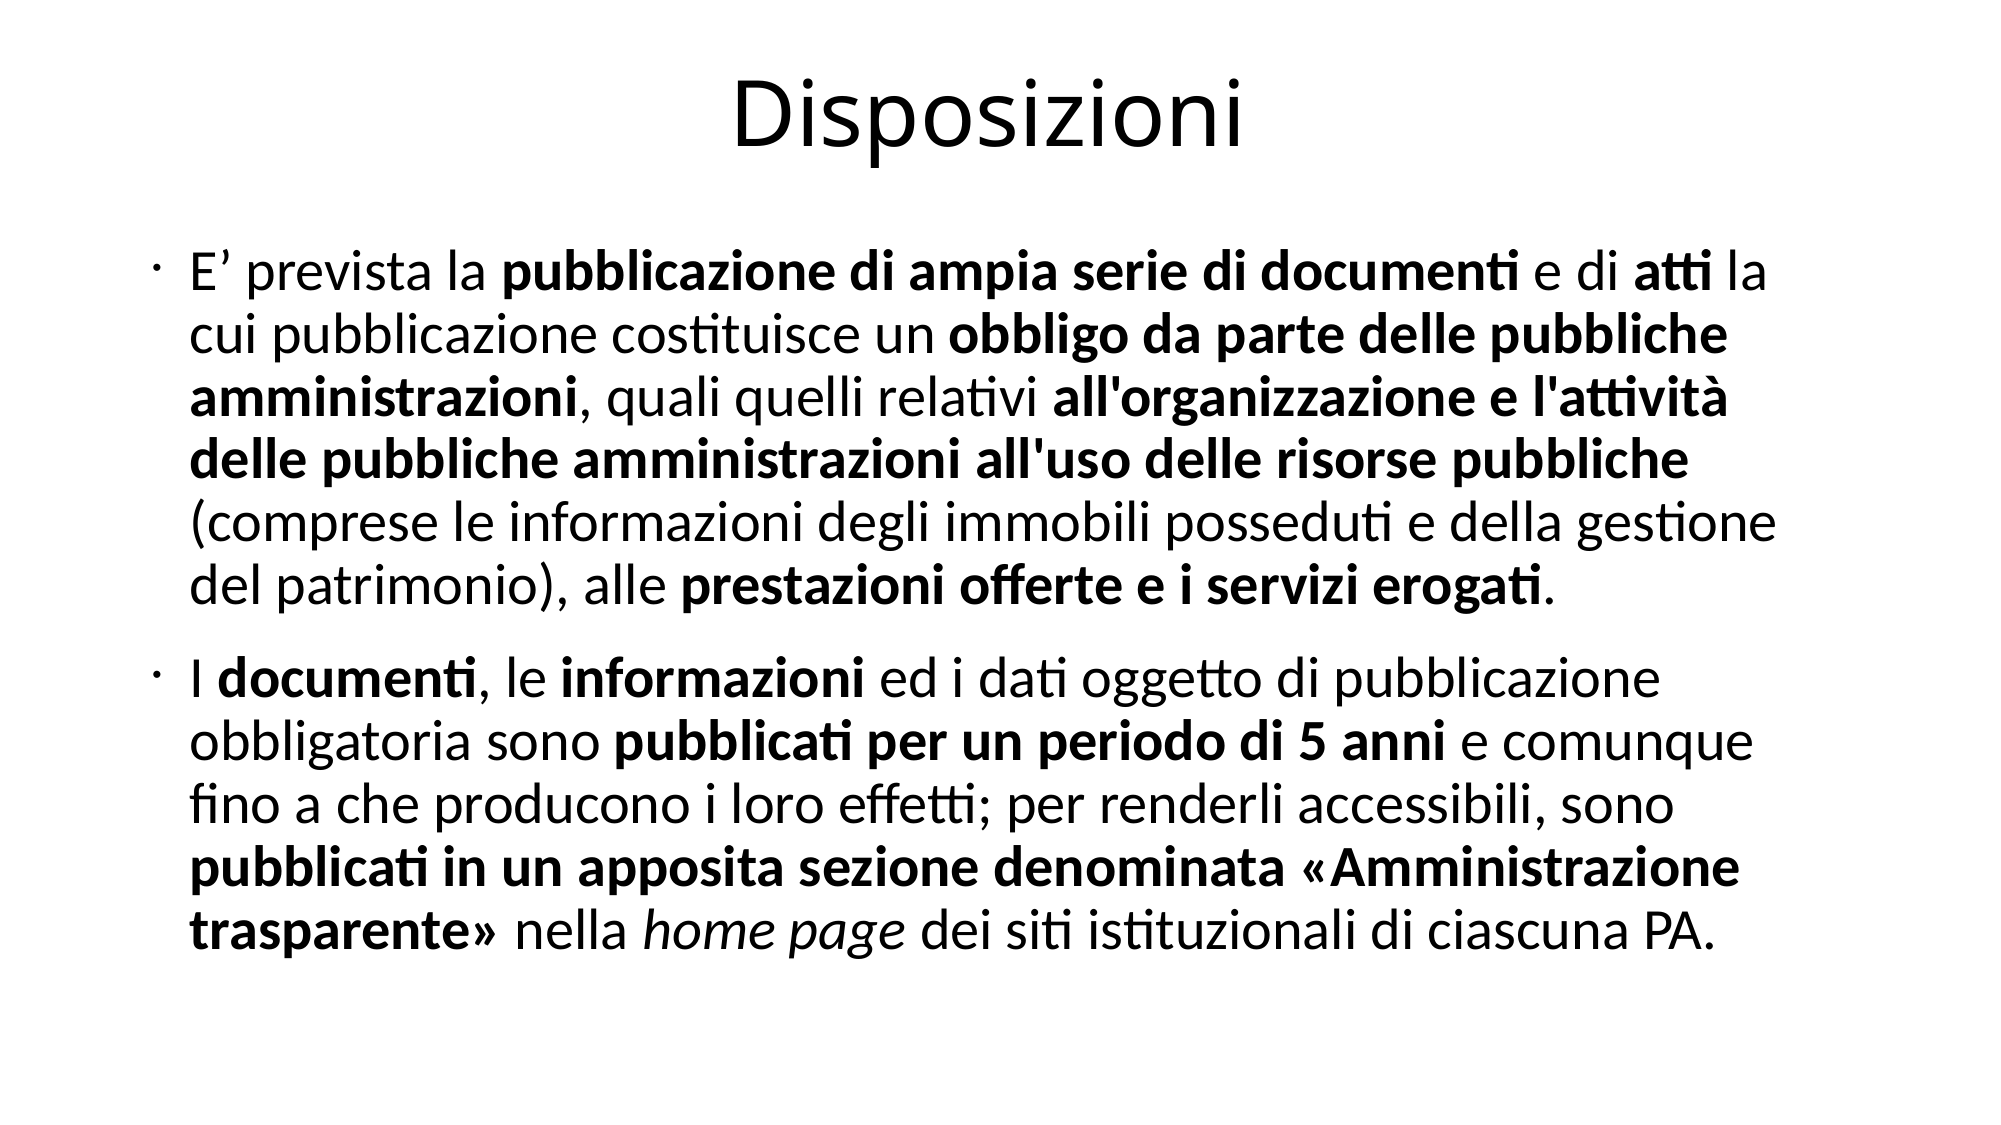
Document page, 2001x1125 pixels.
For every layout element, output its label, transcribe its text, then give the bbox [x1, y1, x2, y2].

title Disposizioni [137, 59, 1863, 232]
list E’ prevista la pubblicazione di ampia serie di documenti e di atti la cui pubblicazione costituisce un obbligo da parte delle pubbliche amministrazioni, quali quelli relativi all'organizzazione e l'attività delle pubbliche amministrazioni all'uso delle risorse pubbliche (comprese le informazioni degli immobili posseduti e della gestione del patrimonio), alle prestazioni offerte e i servizi erogati. I documenti, le informazioni ed i dati oggetto di pubblicazione obbligatoria sono pubblicati per un periodo di 5 anni e comunque fino a che producono i loro effetti; per renderli accessibili, sono pubblicati in un apposita sezione denominata «Amministrazione trasparente» nella home page dei siti istituzionali di ciascuna PA. [137, 232, 1863, 1014]
